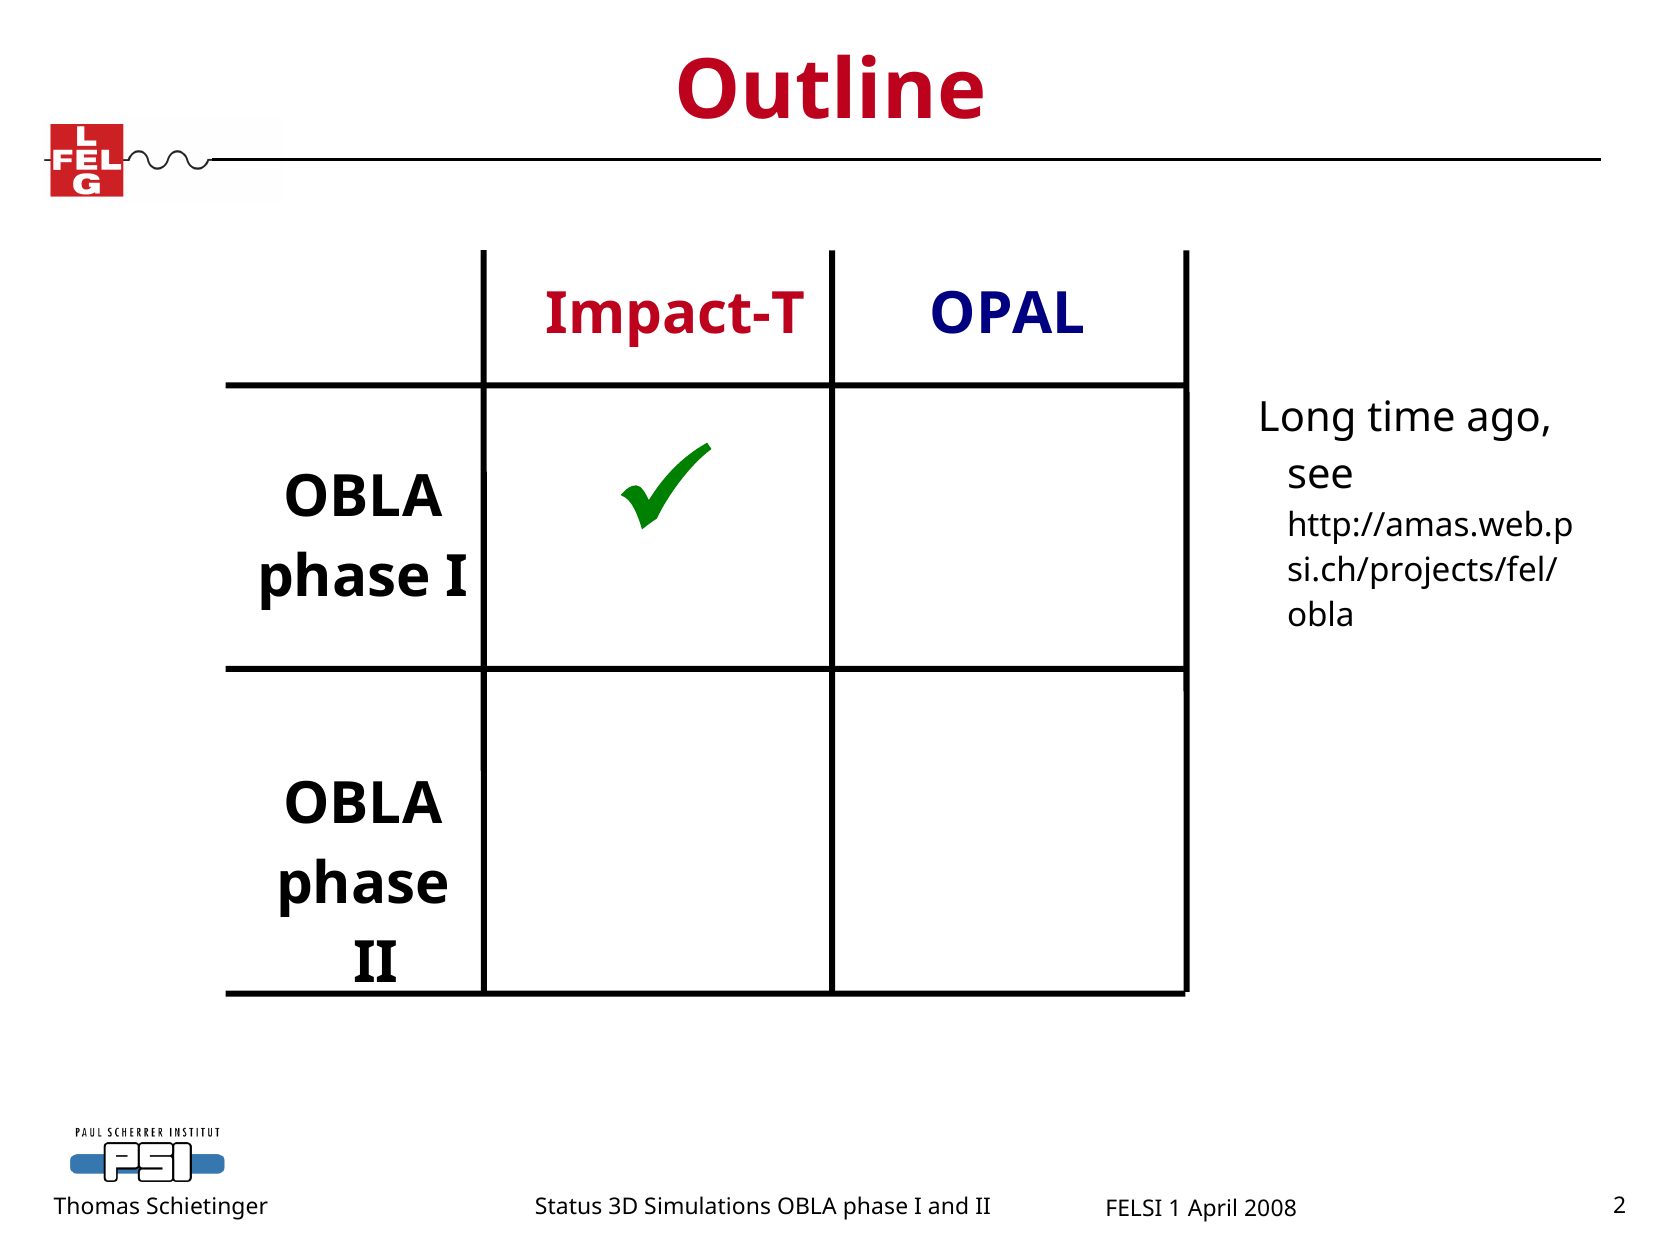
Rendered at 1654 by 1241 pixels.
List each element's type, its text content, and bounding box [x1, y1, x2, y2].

picture [61, 1115, 235, 1190]
text_box OBLA phase II [247, 761, 476, 898]
text_box Impact-T [542, 271, 810, 340]
list Long time ago, see http://amas.web.psi.ch/projects/fel/obla [1234, 386, 1576, 751]
text_box OPAL [926, 271, 1116, 340]
title Outline [124, 17, 1537, 156]
picture [42, 118, 283, 202]
text_box ✓ [548, 454, 777, 609]
text_box OBLA phase I [246, 454, 476, 591]
